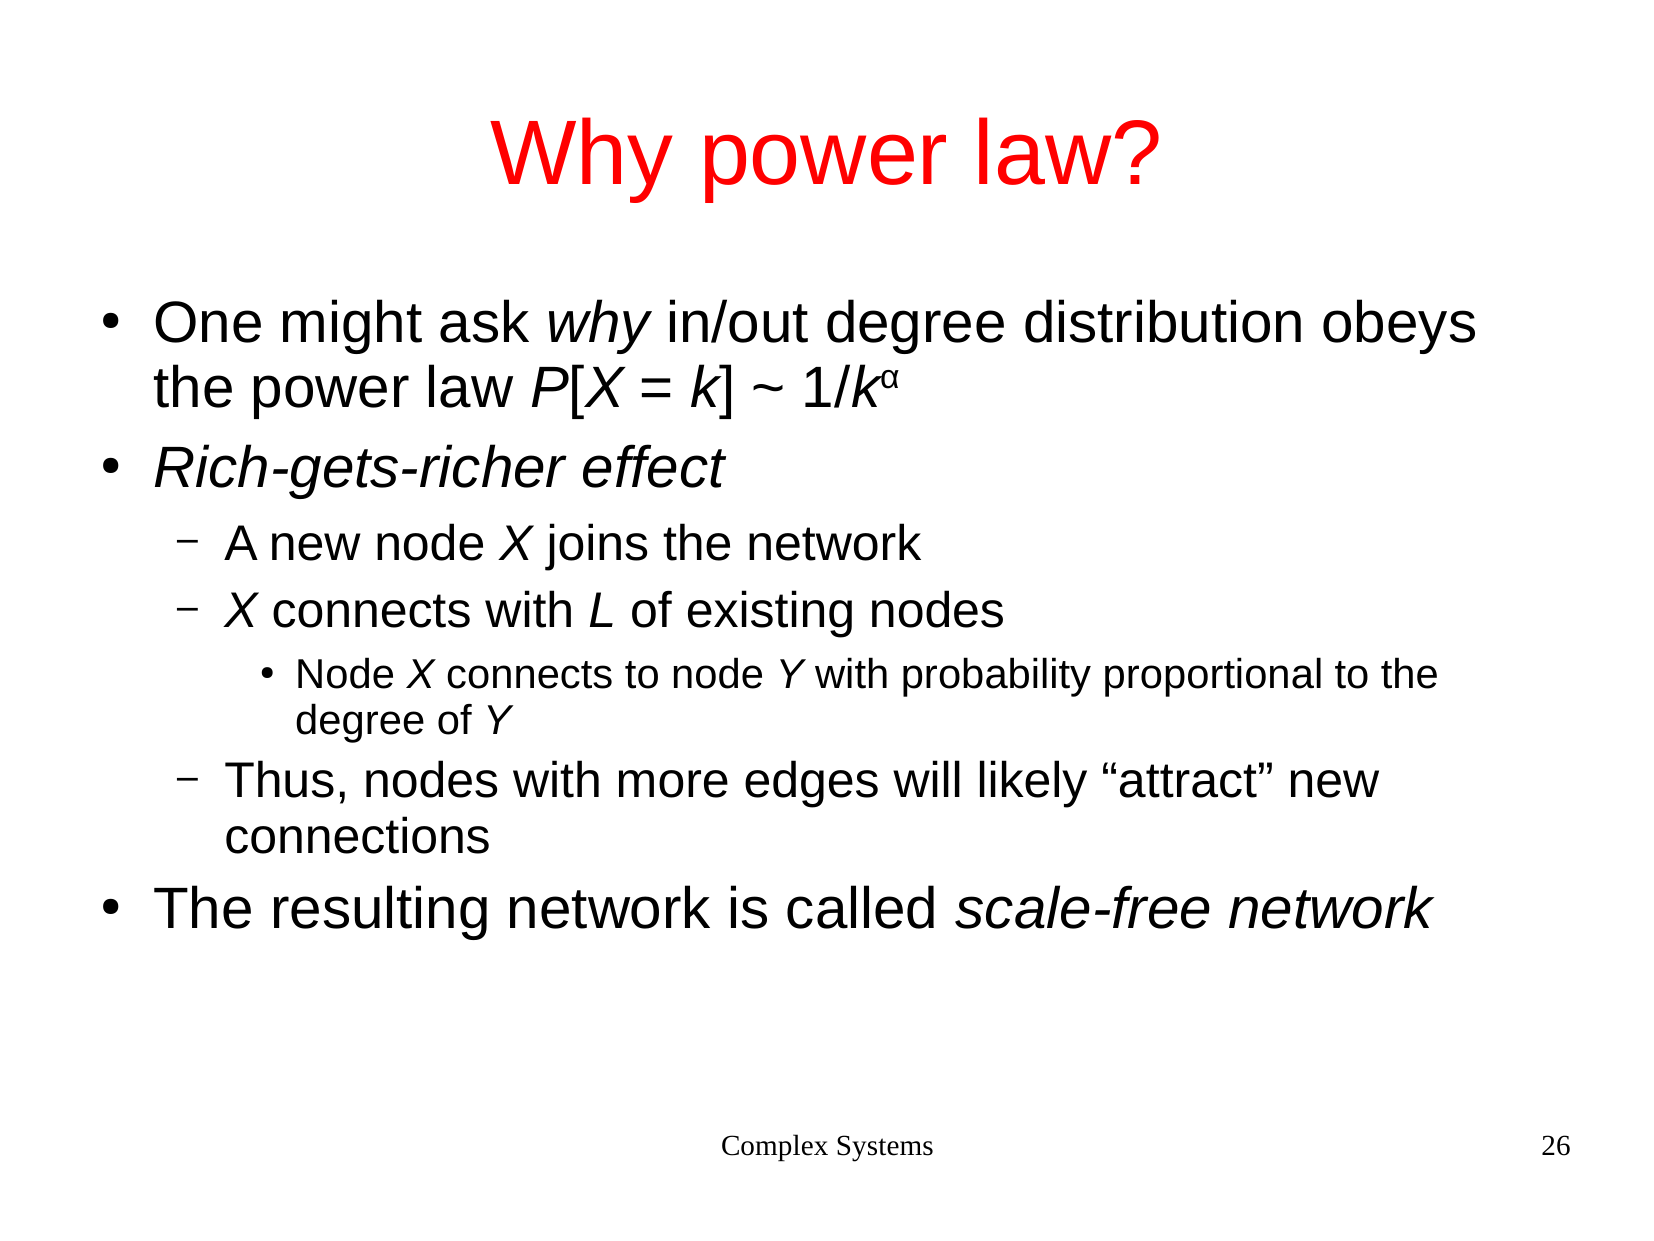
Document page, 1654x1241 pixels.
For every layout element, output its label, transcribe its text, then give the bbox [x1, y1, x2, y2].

title Why power law? [82, 49, 1571, 257]
list One might ask why in/out degree distribution obeys the power law P[X = k] ~ 1/kα Rich-gets-richer effect A new node X joins the network X connects with L of existing nodes Node X connects to node Y with probability proportional to the degree of Y Thus, nodes with more edges will likely “attract” new connections The resulting network is called scale-free network [82, 290, 1571, 1109]
